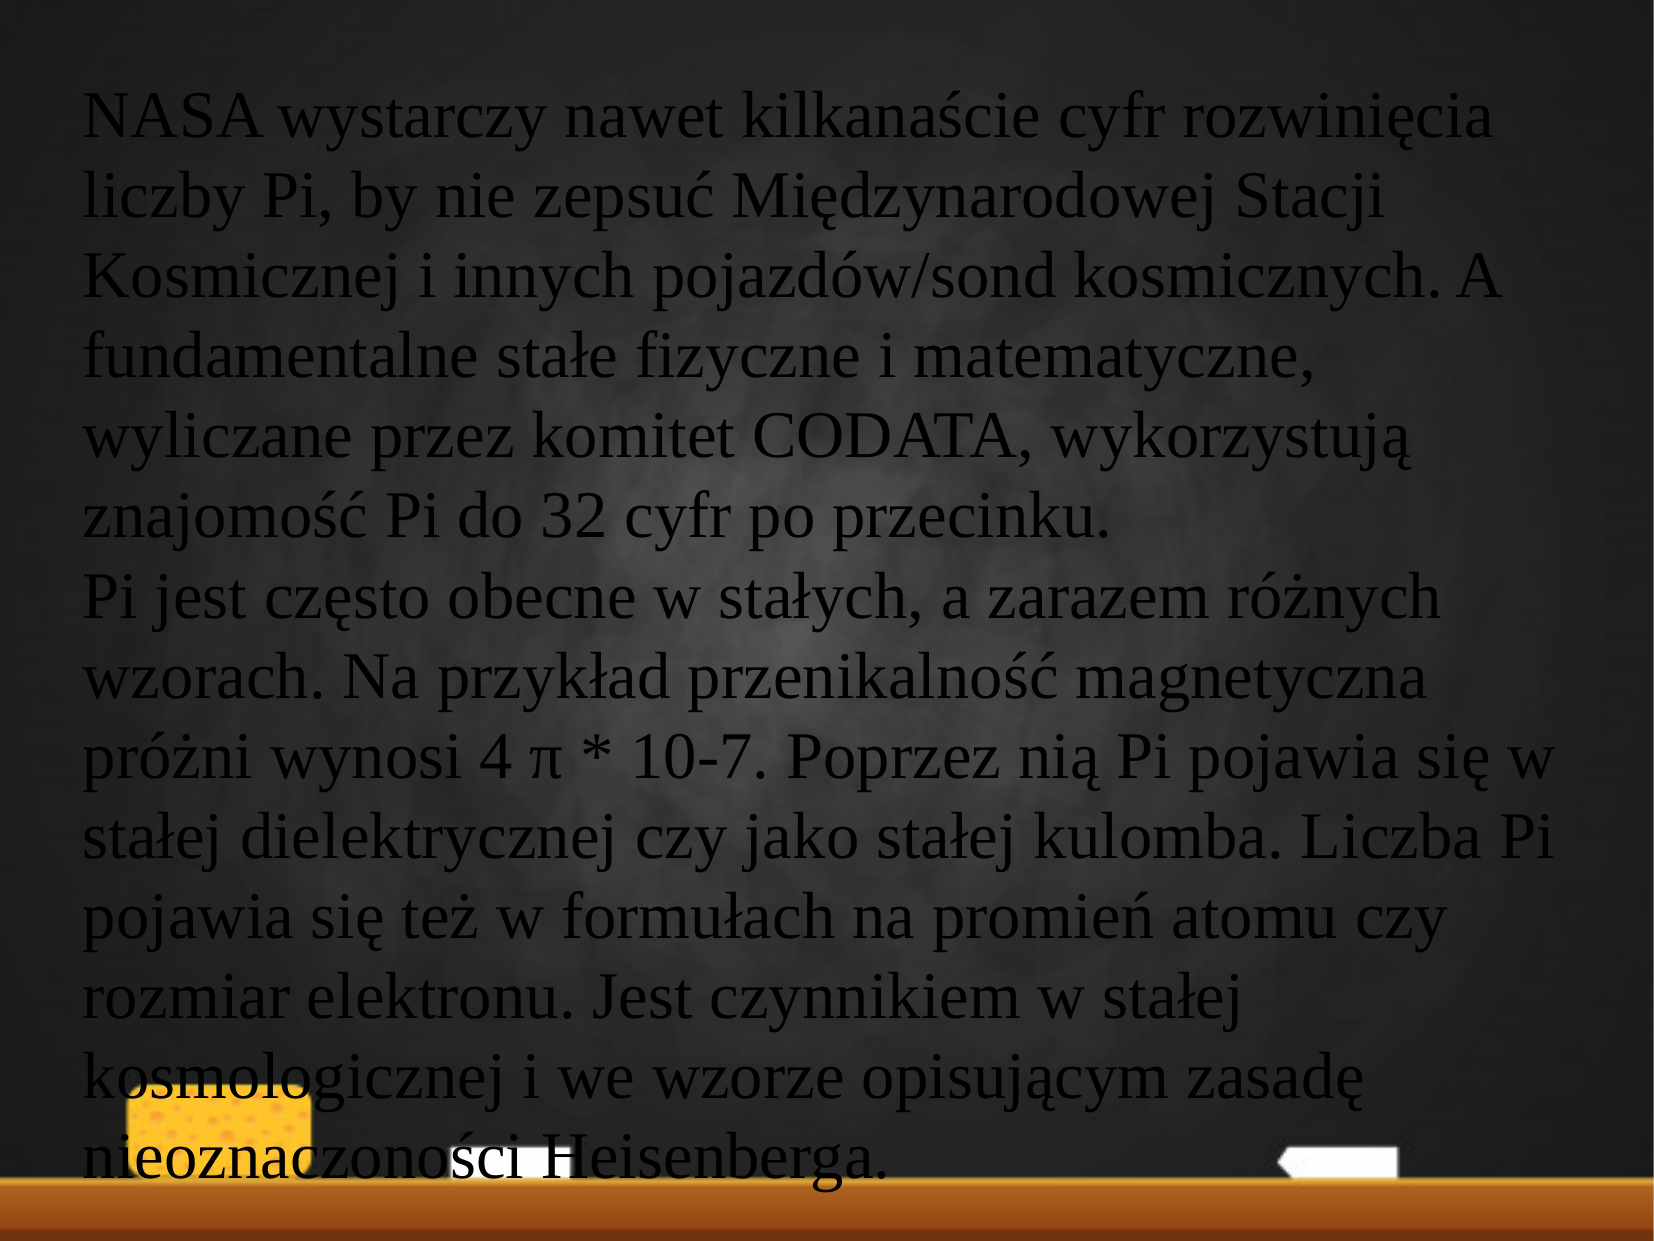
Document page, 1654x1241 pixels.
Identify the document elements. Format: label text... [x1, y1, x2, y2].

list NASA wystarczy nawet kilkanaście cyfr rozwinięcia liczby Pi, by nie zepsuć Międzynarodowej Stacji Kosmicznej i innych pojazdów/sond kosmicznych. A fundamentalne stałe fizyczne i matematyczne, wyliczane przez komitet CODATA, wykorzystują znajomość Pi do 32 cyfr po przecinku. Pi jest często obecne w stałych, a zarazem różnych wzorach. Na przykład przenikalność magnetyczna próżni wynosi 4 π * 10-7. Poprzez nią Pi pojawia się w stałej dielektrycznej czy jako stałej kulomba. Liczba Pi pojawia się też w formułach na promień atomu czy rozmiar elektronu. Jest czynnikiem w stałej kosmologicznej i we wzorze opisującym zasadę nieoznaczoności Heisenberga. [82, 70, 1571, 1241]
